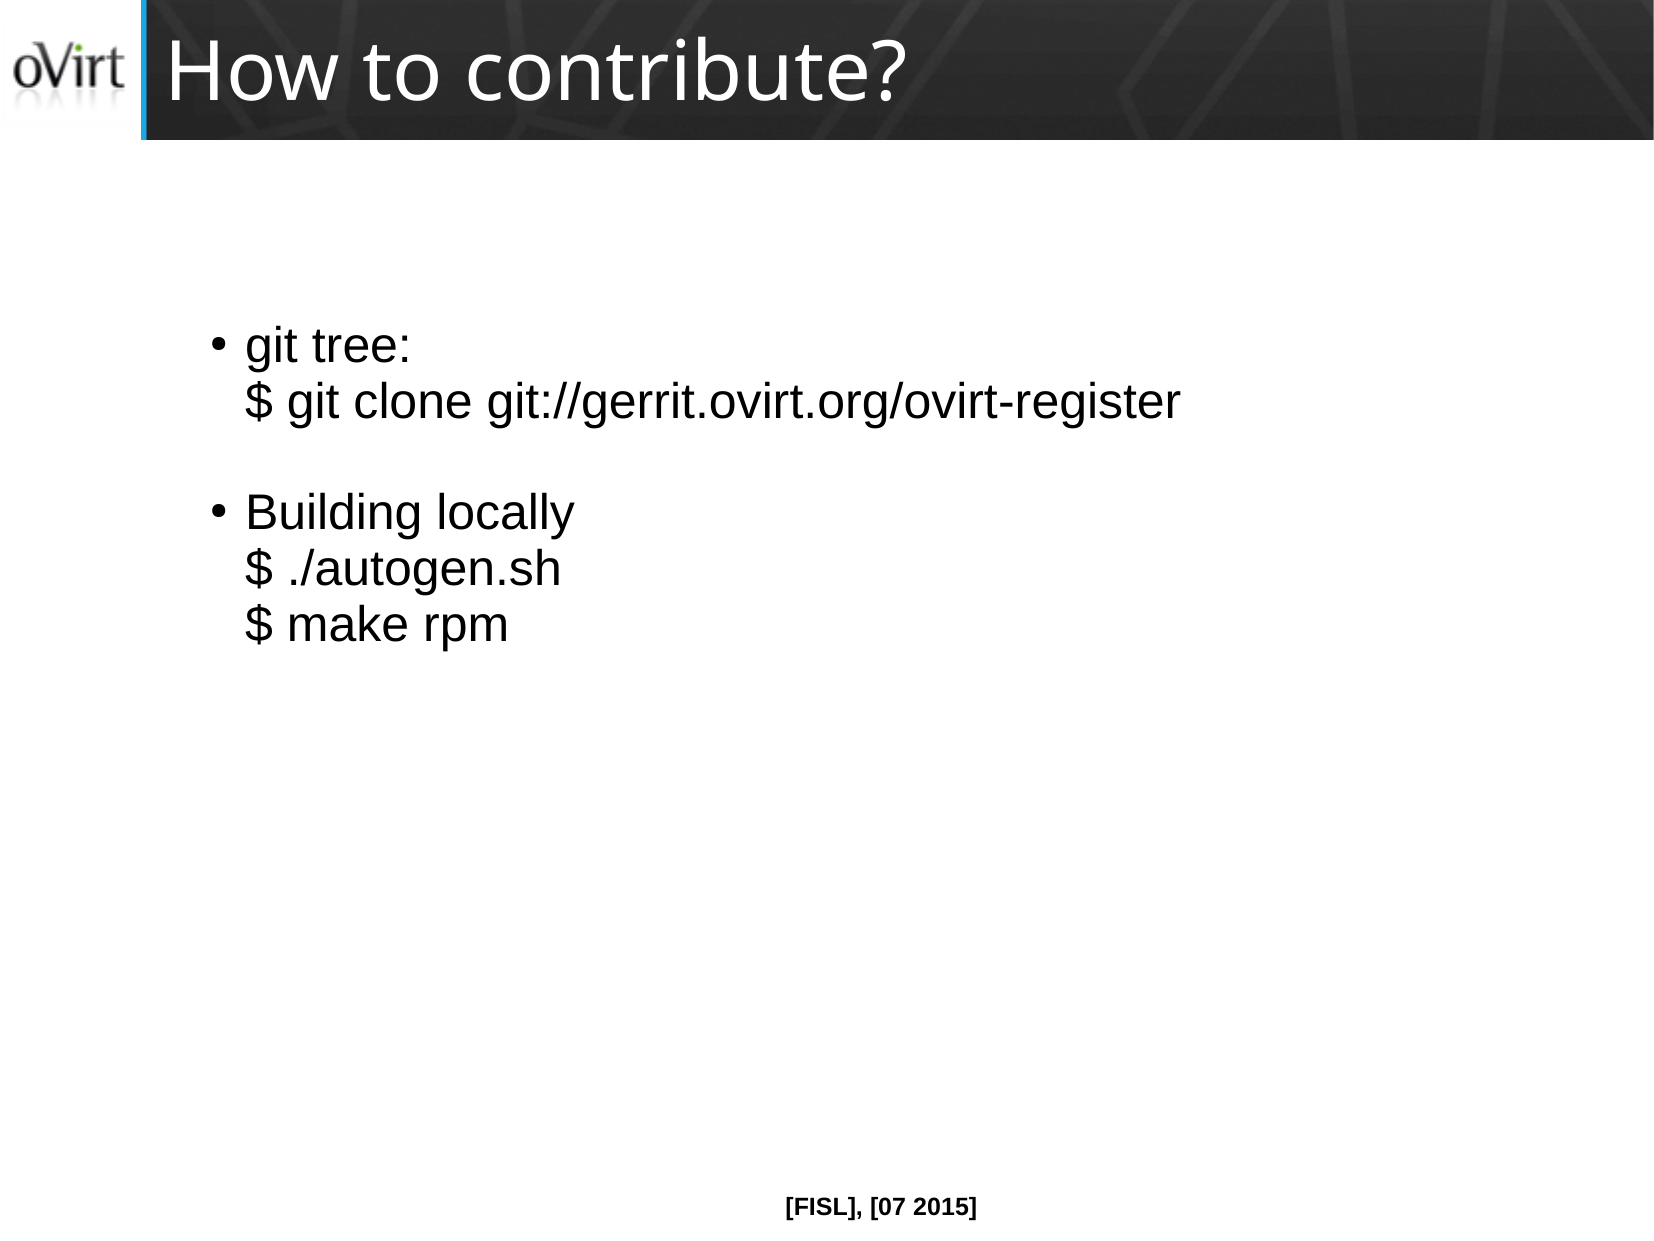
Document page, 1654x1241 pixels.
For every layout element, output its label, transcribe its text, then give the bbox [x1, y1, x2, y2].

text_box git tree: $ git clone git://gerrit.ovirt.org/ovirt-register Building locally $ ./autogen.sh $ make rpm [195, 254, 1426, 1161]
picture [0, 0, 1654, 140]
title How to contribute? [164, 18, 1653, 119]
